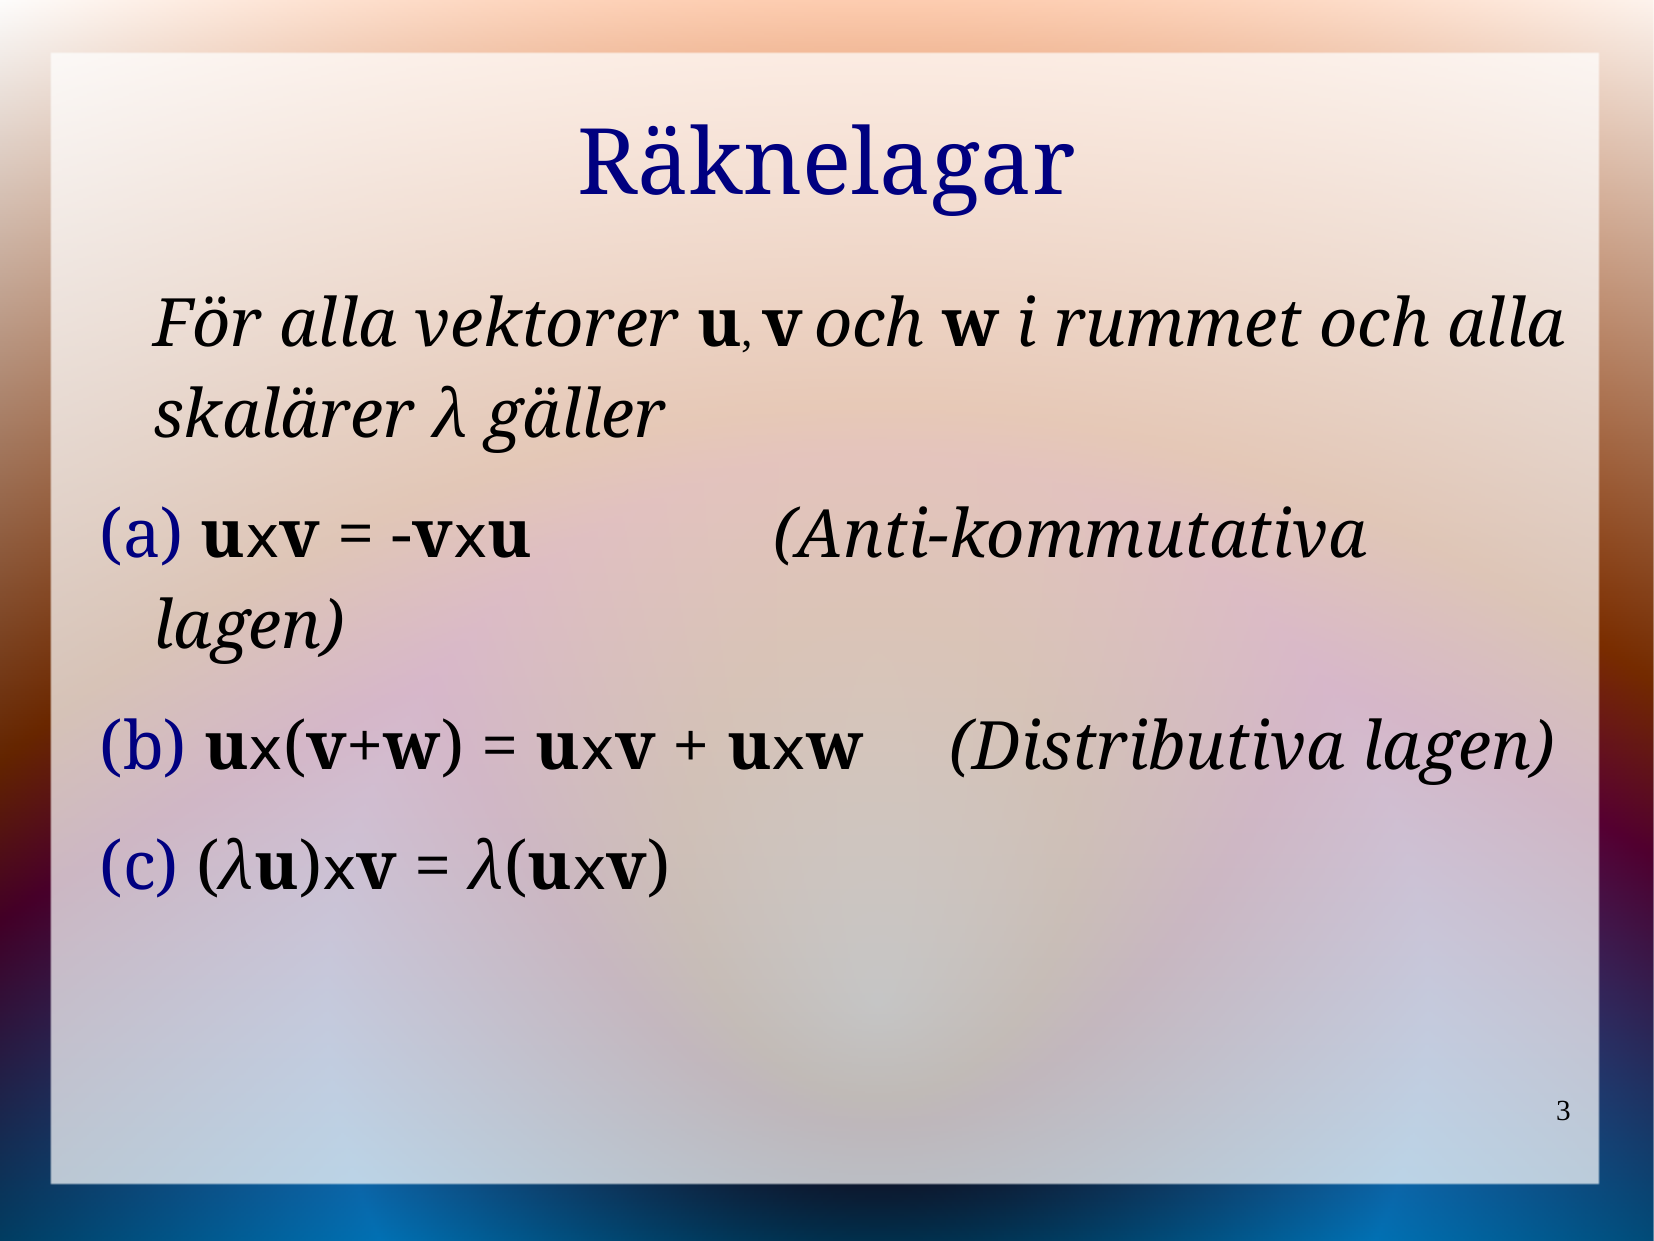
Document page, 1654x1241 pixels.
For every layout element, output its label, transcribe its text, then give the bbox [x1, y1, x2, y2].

picture [0, 0, 1654, 1241]
list För alla vektorer u, v och w i rummet och alla skalärer λ gäller uxv = -vxu (Anti-kommutativa lagen) ux(v+w) = uxv + uxw (Distributiva lagen) (λu)xv = λ(uxv) [82, 275, 1571, 1080]
title Räknelagar [82, 62, 1571, 255]
